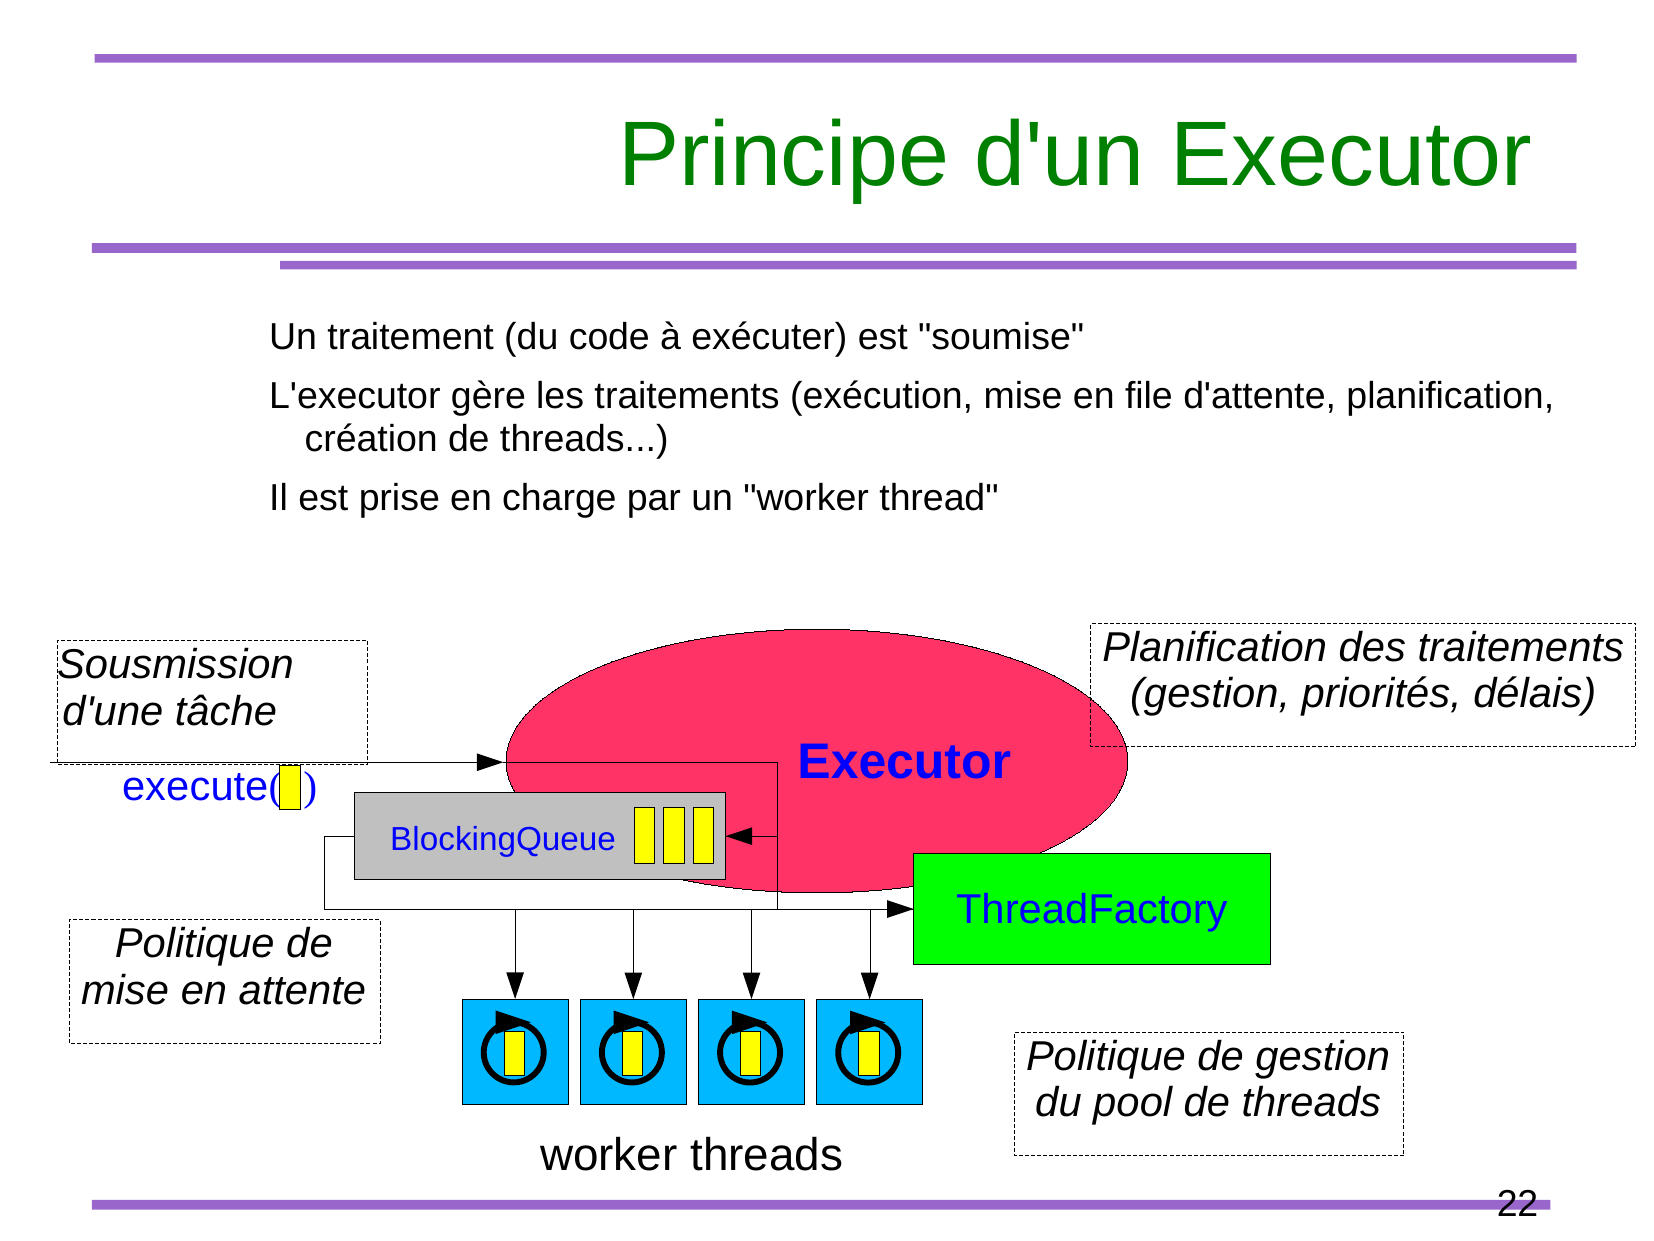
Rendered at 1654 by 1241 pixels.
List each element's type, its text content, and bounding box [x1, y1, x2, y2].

text_box Executor [683, 837, 777, 892]
text_box [580, 999, 687, 1105]
text_box [279, 765, 301, 810]
text_box Politique de mise en attente [69, 919, 381, 1044]
list Un traitement (du code à exécuter) est "soumise" L'executor gère les traitements (exécution, mise en file d'attente, planification, création de threads...) Il est prise en charge par un "worker thread" [92, 315, 1563, 574]
text_box Sousmission d'une tâche [57, 640, 368, 765]
text_box [698, 999, 805, 1105]
text_box ThreadFactory [913, 853, 1271, 965]
text_box [693, 807, 714, 864]
text_box [816, 999, 923, 1105]
text_box Planification des traitements (gestion, priorités, délais) [1090, 623, 1636, 747]
text_box [462, 999, 569, 1105]
text_box Politique de gestion du pool de threads [1014, 1032, 1404, 1156]
text_box Executor [506, 763, 777, 836]
text_box [634, 807, 655, 864]
text_box execute( ) [122, 765, 329, 825]
text_box Executor [506, 629, 1128, 893]
text_box worker threads [540, 1128, 844, 1197]
text_box [663, 807, 685, 864]
text_box BlockingQueue [354, 792, 726, 880]
title Principe d'un Executor [121, 49, 1534, 257]
